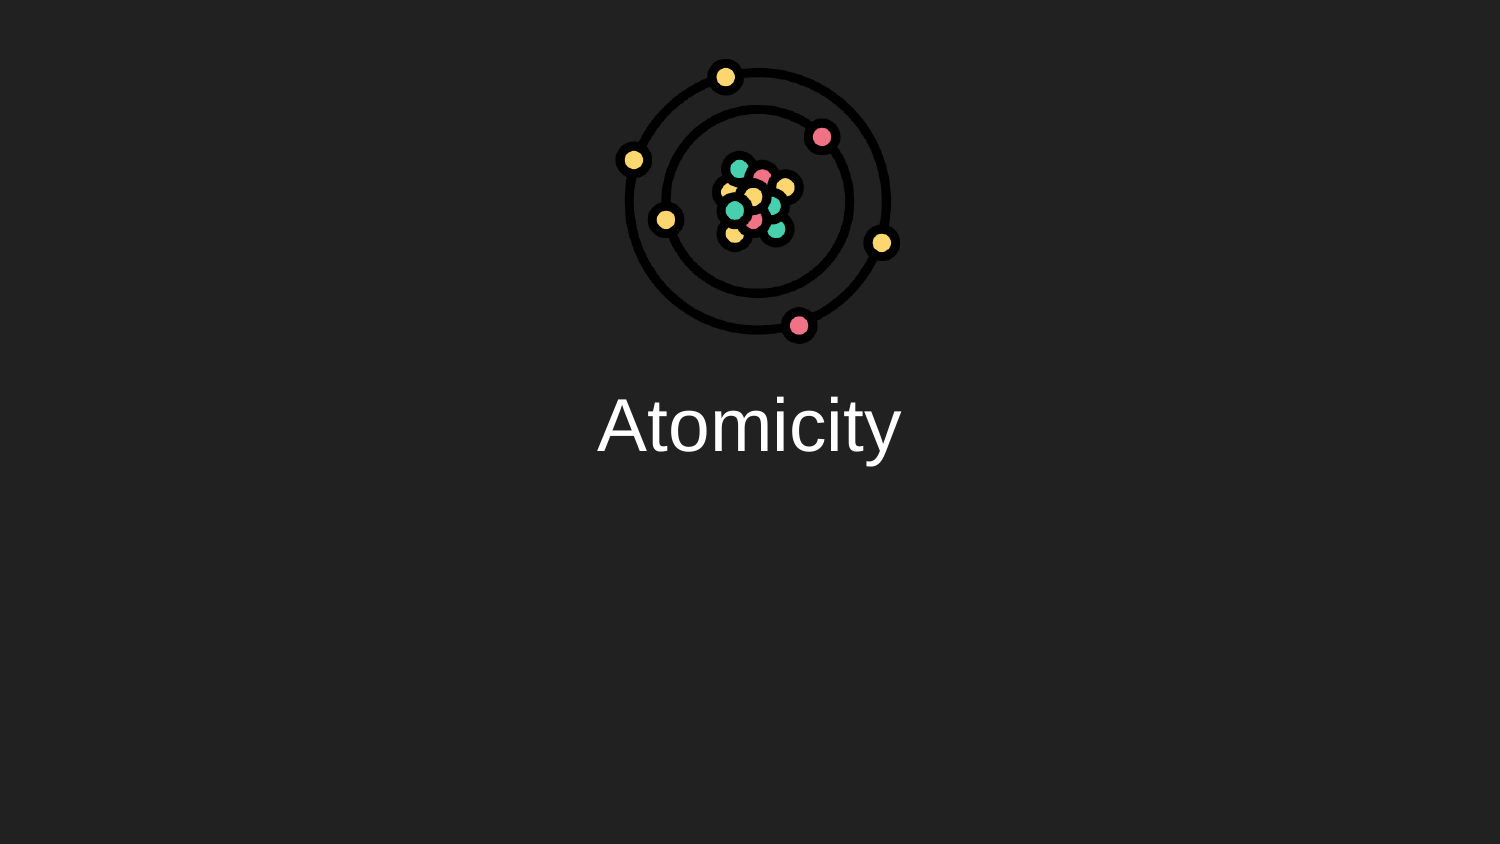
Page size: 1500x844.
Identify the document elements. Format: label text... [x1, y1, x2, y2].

title Atomicity [51, 352, 1449, 491]
picture [488, 49, 1027, 353]
